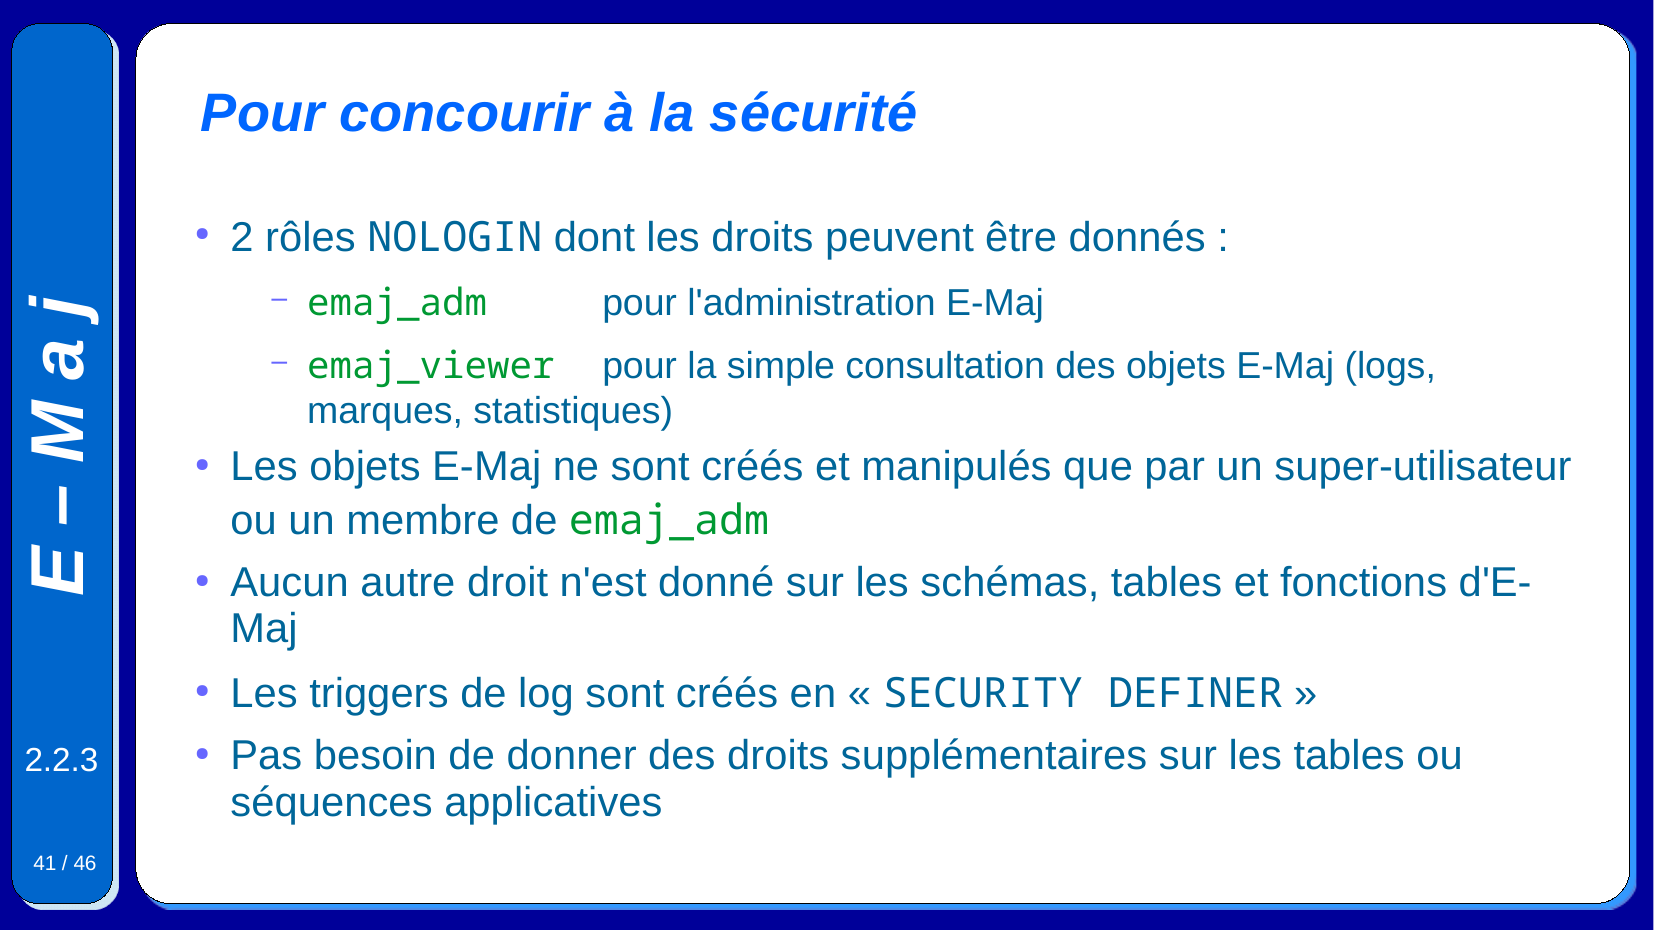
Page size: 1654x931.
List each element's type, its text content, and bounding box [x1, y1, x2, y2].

title Pour concourir à la sécurité [200, 34, 1575, 191]
list 2 rôles NOLOGIN dont les droits peuvent être donnés : emaj_adm pour l'administration E-Maj emaj_viewer pour la simple consultation des objets E-Maj (logs, marques, statistiques) Les objets E-Maj ne sont créés et manipulés que par un super-utilisateur ou un membre de emaj_adm Aucun autre droit n'est donné sur les schémas, tables et fonctions d'E-Maj Les triggers de log sont créés en « SECURITY DEFINER » Pas besoin de donner des droits supplémentaires sur les tables ou séquences applicatives [177, 206, 1587, 827]
